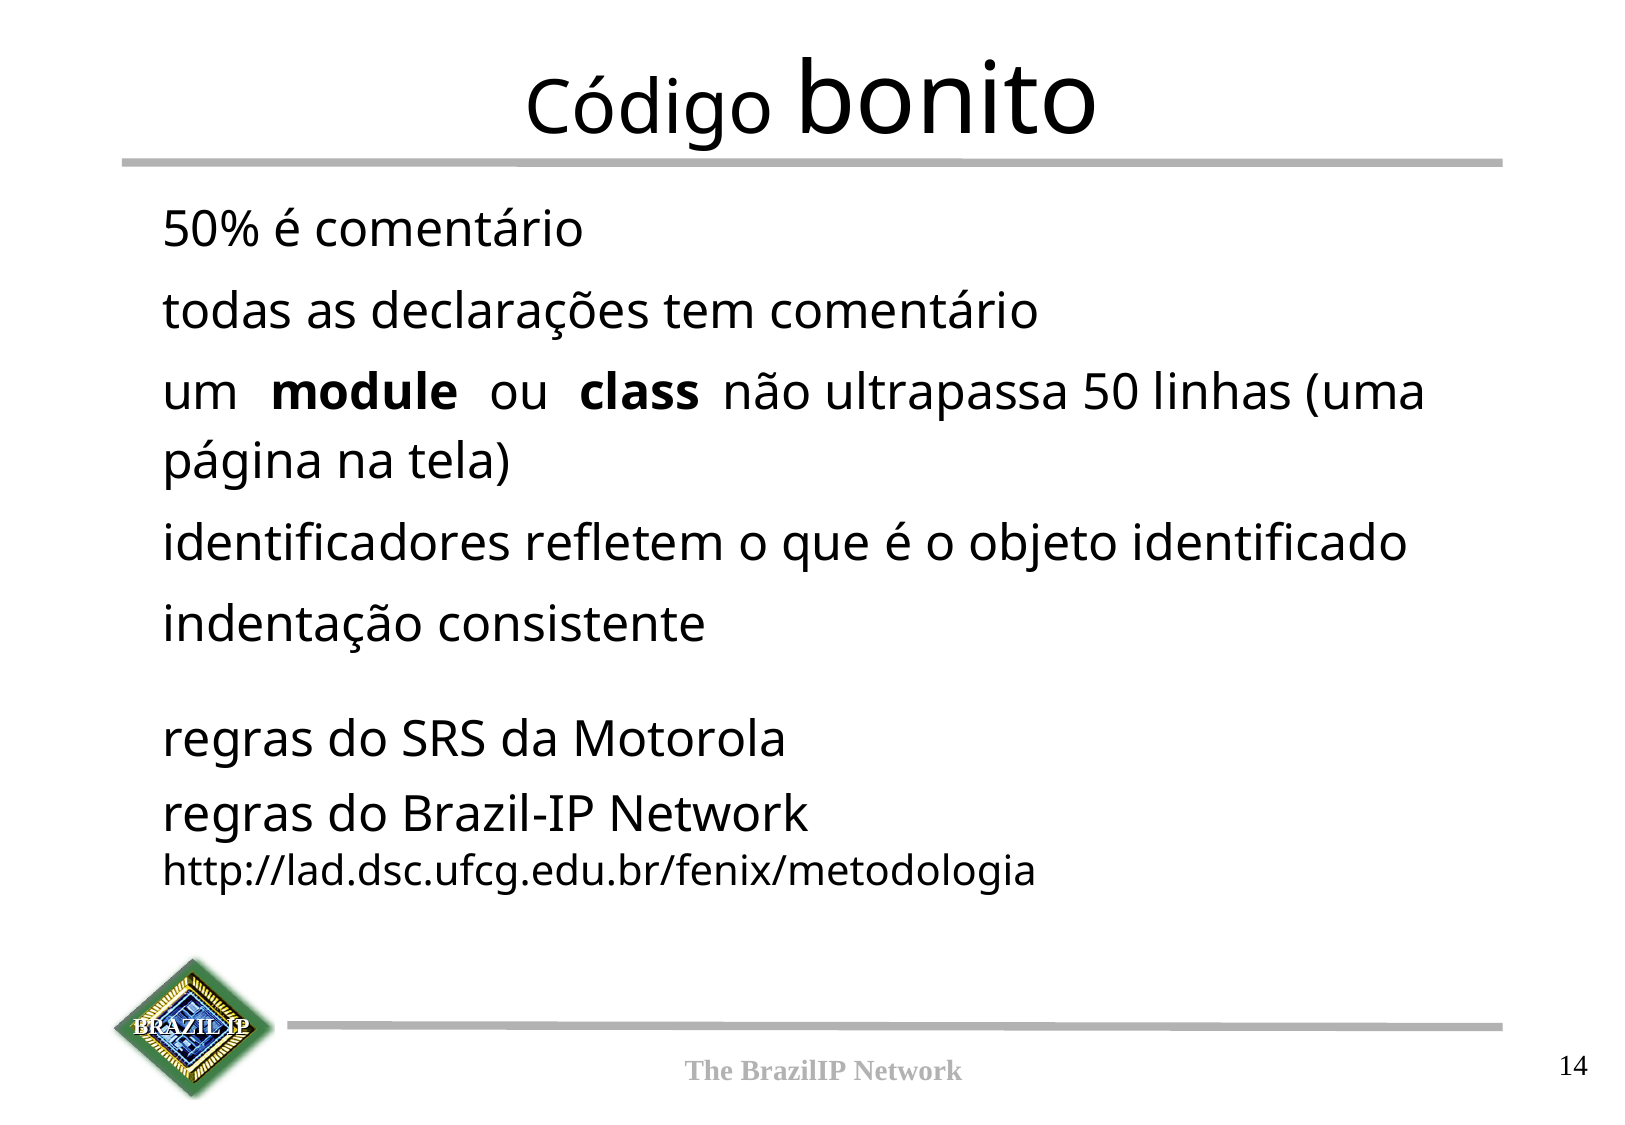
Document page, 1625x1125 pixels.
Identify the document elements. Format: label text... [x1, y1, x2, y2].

title Código bonito [121, 16, 1503, 172]
picture [108, 953, 275, 1100]
list 50% é comentário todas as declarações tem comentário um module ou class não ultrapassa 50 linhas (uma página na tela)‏ identificadores refletem o que é o objeto identificado indentação consistente regras do SRS da Motorola regras do Brazil-IP Network http://lad.dsc.ufcg.edu.br/fenix/metodologia [147, 185, 1498, 916]
